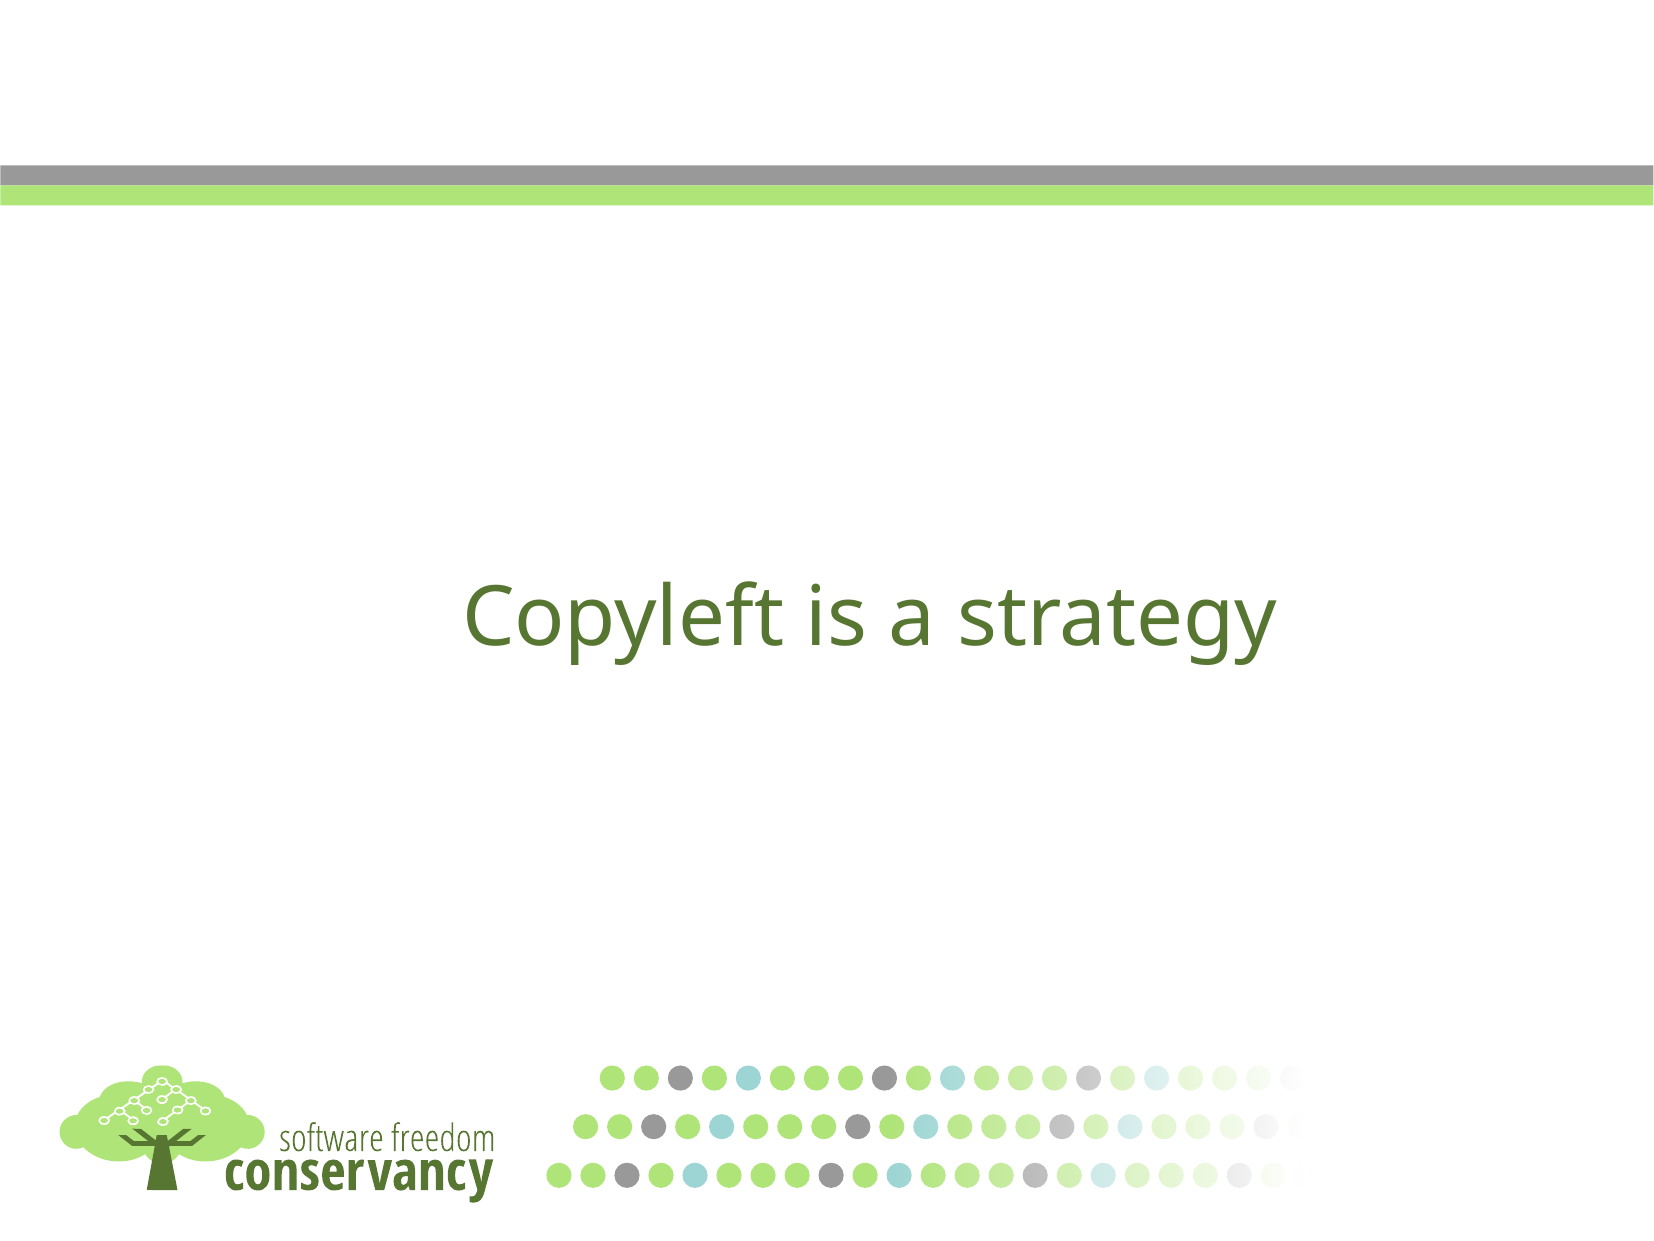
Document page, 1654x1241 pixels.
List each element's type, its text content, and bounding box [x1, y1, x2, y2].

title Copyleft is a strategy [165, 510, 1546, 718]
